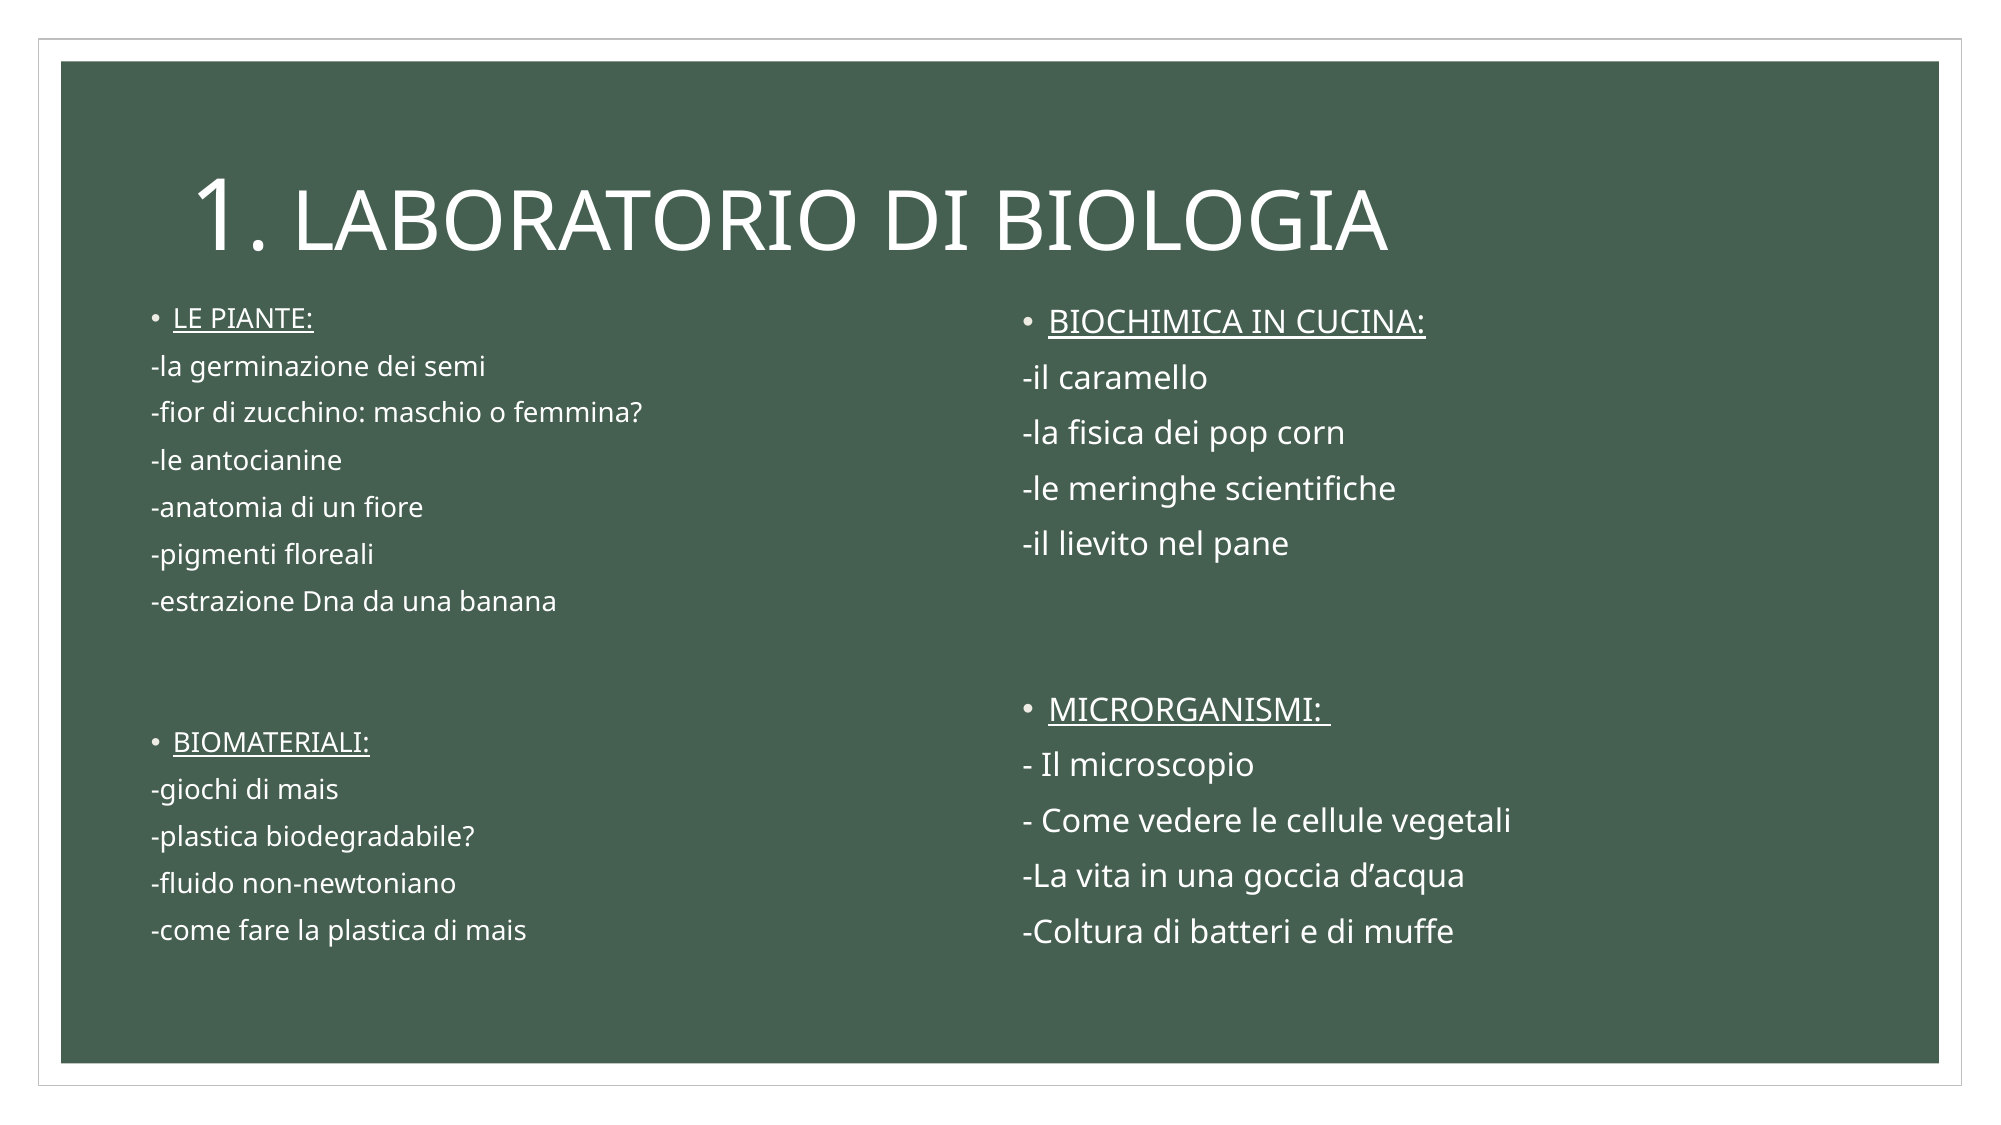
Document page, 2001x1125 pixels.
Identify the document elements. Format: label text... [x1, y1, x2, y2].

list BIOCHIMICA IN CUCINA: -il caramello -la fisica dei pop corn -le meringhe scientifiche -il lievito nel pane MICRORGANISMI: - Il microscopio - Come vedere le cellule vegetali -La vita in una goccia d’acqua -Coltura di batteri e di muffe [1007, 293, 1825, 960]
list LE PIANTE: -la germinazione dei semi -fior di zucchino: maschio o femmina? -le antocianine -anatomia di un fiore -pigmenti floreali -estrazione Dna da una banana BIOMATERIALI: -giochi di mais -plastica biodegradabile? -fluido non-newtoniano -come fare la plastica di mais [135, 293, 955, 960]
title 1. LABORATORIO DI BIOLOGIA [174, 105, 1825, 331]
